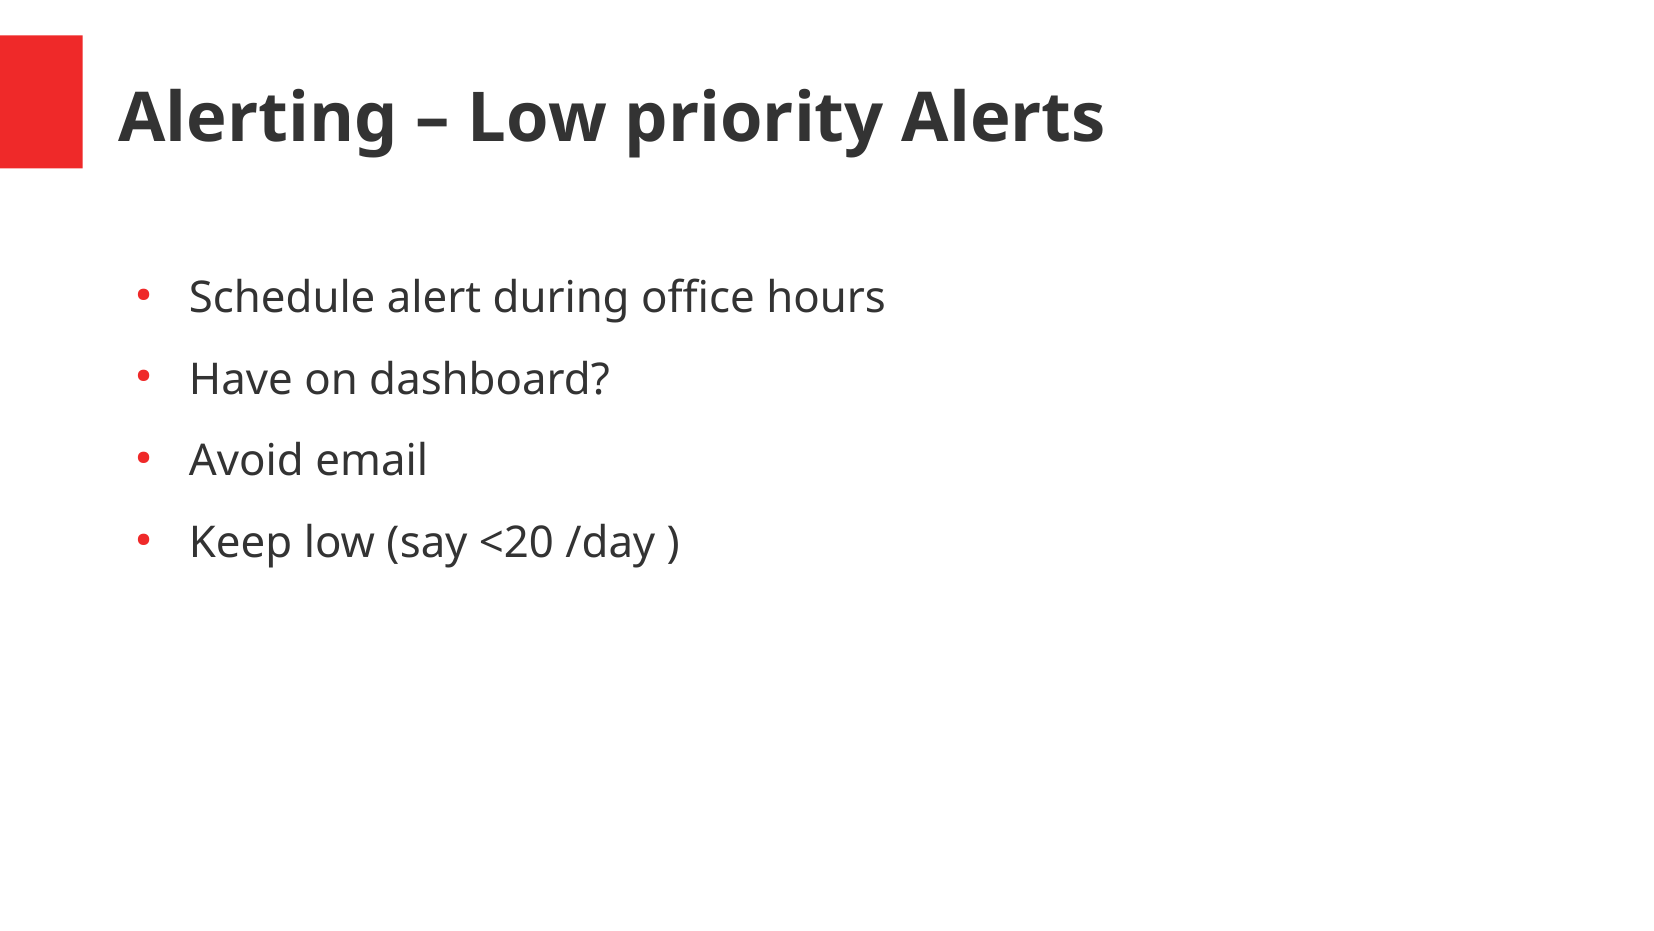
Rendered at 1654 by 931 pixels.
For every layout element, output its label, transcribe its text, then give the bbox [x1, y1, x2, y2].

list Schedule alert during office hours Have on dashboard? Avoid email Keep low (say <20 /day ) [118, 265, 1536, 806]
title Alerting – Low priority Alerts [118, 37, 1571, 193]
